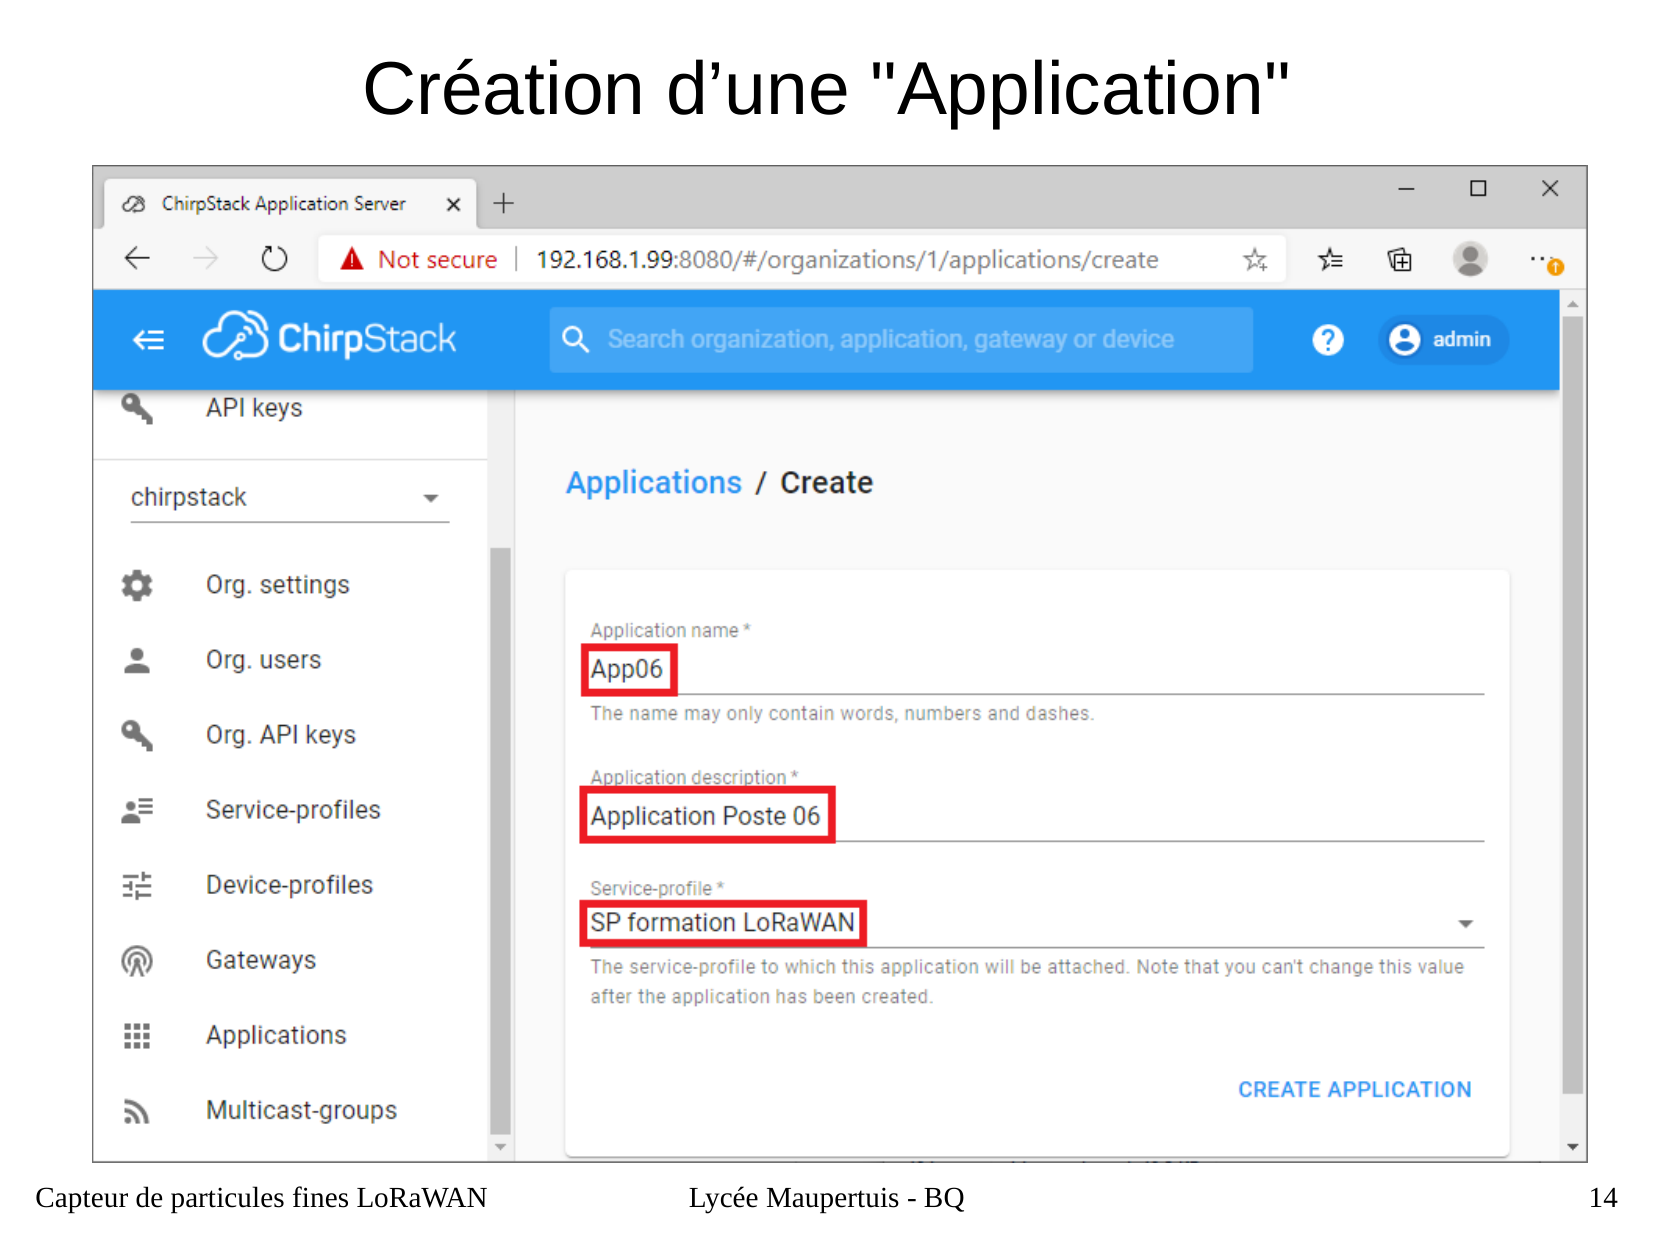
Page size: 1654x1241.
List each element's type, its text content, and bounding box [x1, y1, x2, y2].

picture [92, 165, 1588, 1163]
title Création d’une "Application" [35, 35, 1619, 142]
